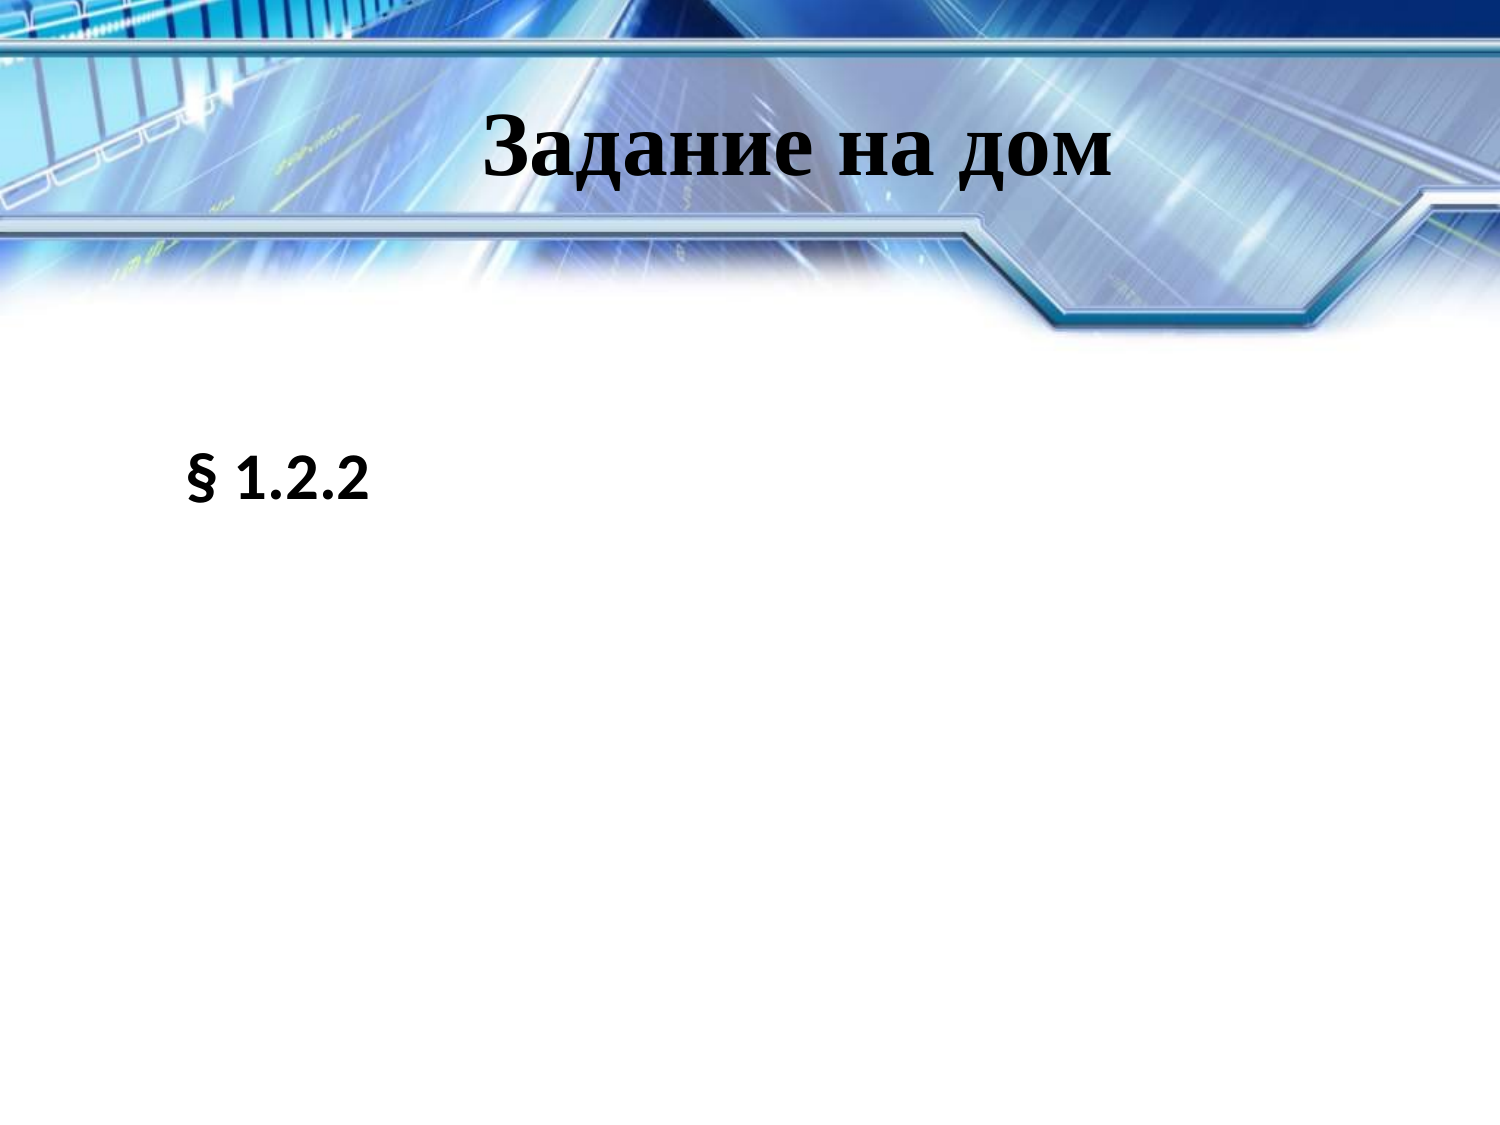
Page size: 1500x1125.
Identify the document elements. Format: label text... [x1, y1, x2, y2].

title Задание на дом [171, 21, 1425, 257]
picture [0, 0, 1500, 1125]
list § 1.2.2 [171, 425, 1425, 1005]
